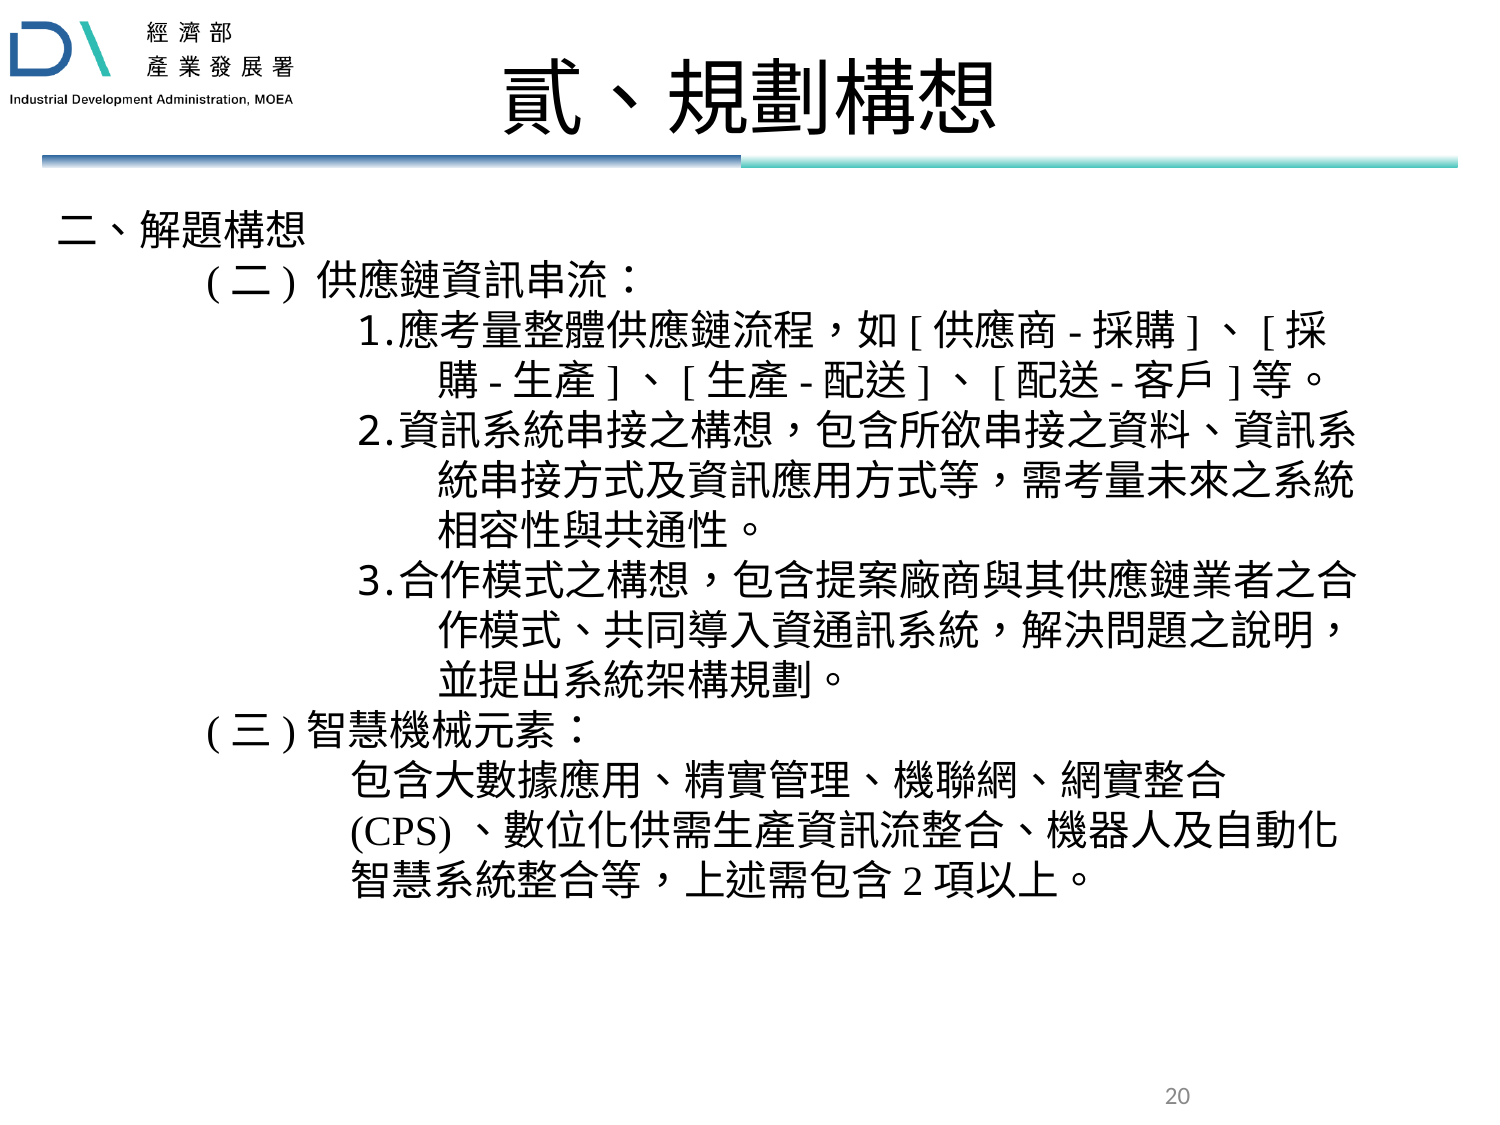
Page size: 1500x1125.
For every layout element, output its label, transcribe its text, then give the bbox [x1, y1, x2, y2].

text_box 20 [1149, 1065, 1500, 1125]
title 貳、規劃構想 [75, 19, 1426, 171]
text_box 二、解題構想 (二) 供應鏈資訊串流： 應考量整體供應鏈流程，如[供應商-採購]、[採購-生產]、[生產-配送]、[配送-客戶]等。 資訊系統串接之構想，包含所欲串接之資料、資訊系統串接方式及資訊應用方式等，需考量未來之系統相容性與共通性。 合作模式之構想，包含提案廠商與其供應鏈業者之合作模式、共同導入資通訊系統，解決問題之說明，並提出系統架構規劃。 (三)智慧機械元素： 包含大數據應用、精實管理、機聯網、網實整合(CPS)、數位化供需生產資訊流整合、機器人及自動化智慧系統整合等，上述需包含2項以上。 [41, 196, 1391, 912]
